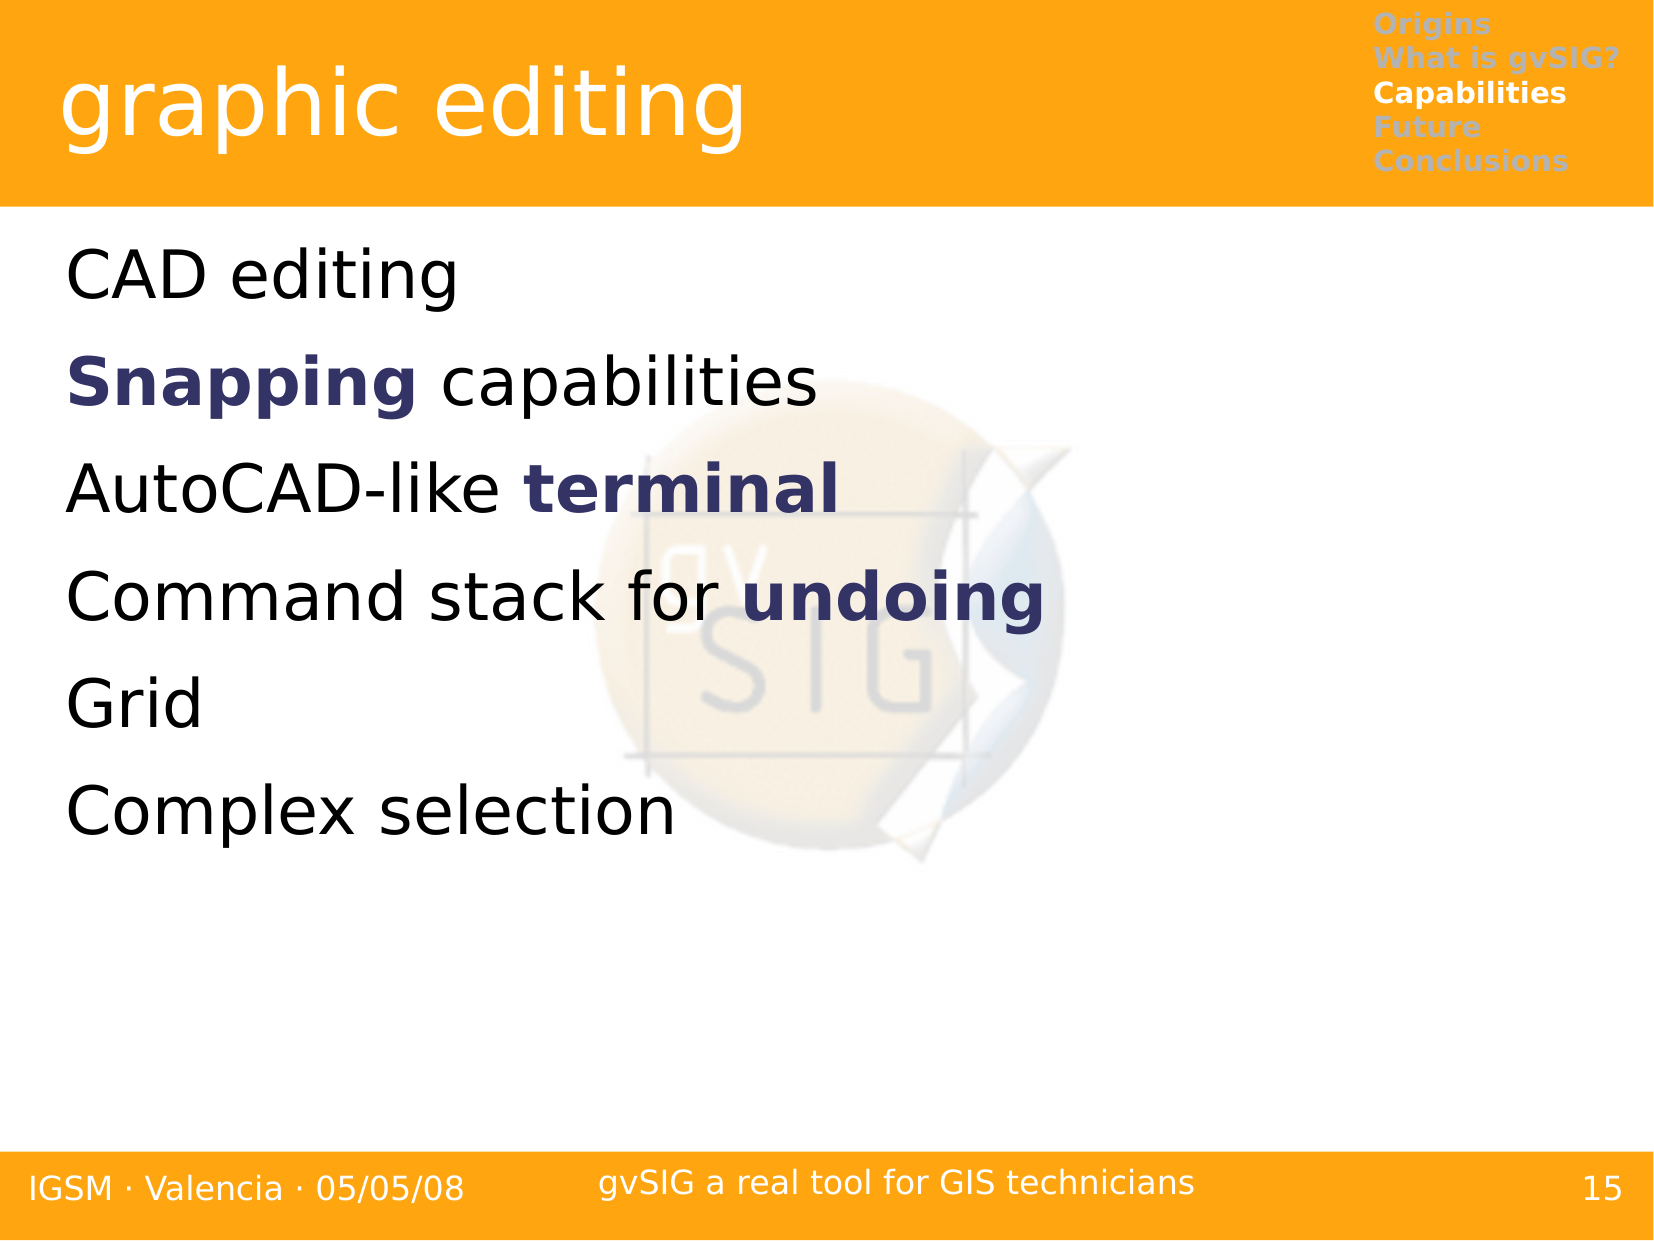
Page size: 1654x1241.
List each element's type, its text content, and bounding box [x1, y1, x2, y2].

text_box Origins What is gvSIG? Capabilities Future Conclusions [1358, 0, 1654, 207]
title graphic editing [59, 29, 1358, 178]
list CAD editing Snapping capabilities AutoCAD-like terminal Command stack for undoing Grid Complex selection [47, 236, 1595, 1108]
